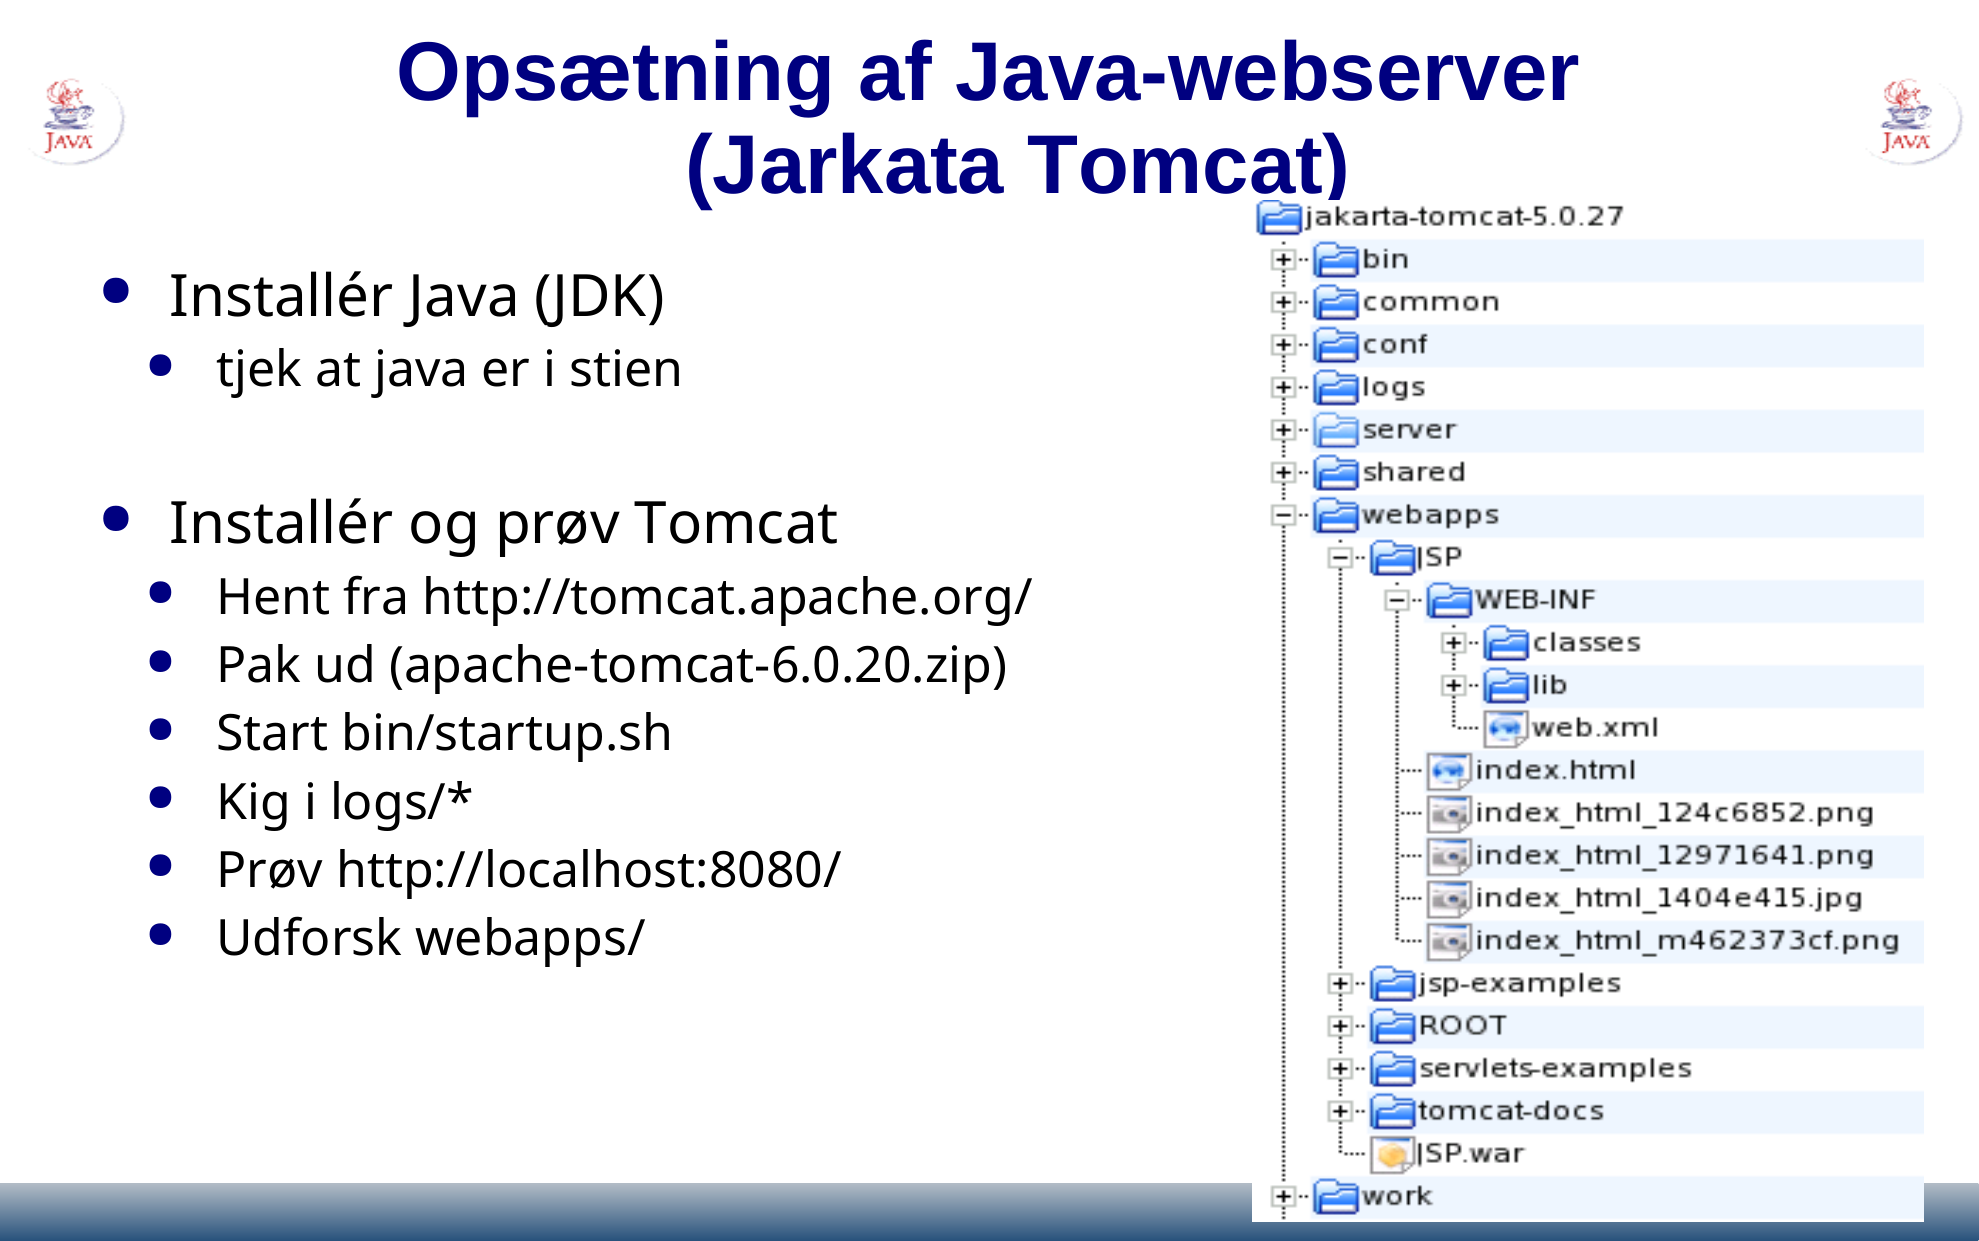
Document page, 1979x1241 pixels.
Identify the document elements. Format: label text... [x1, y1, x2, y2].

picture [12, 71, 130, 169]
picture [1849, 71, 1968, 169]
list Installér Java (JDK) tjek at java er i stien Installér og prøv Tomcat Hent fra http://tomcat.apache.org/ Pak ud (apache-tomcat-6.0.20.zip) Start bin/startup.sh Kig i logs/* Prøv http://localhost:8080/ Udforsk webapps/ [86, 253, 1252, 1154]
title Opsætning af Java-webserver (Jarkata Tomcat) [142, 14, 1835, 222]
picture [1252, 200, 1924, 1222]
